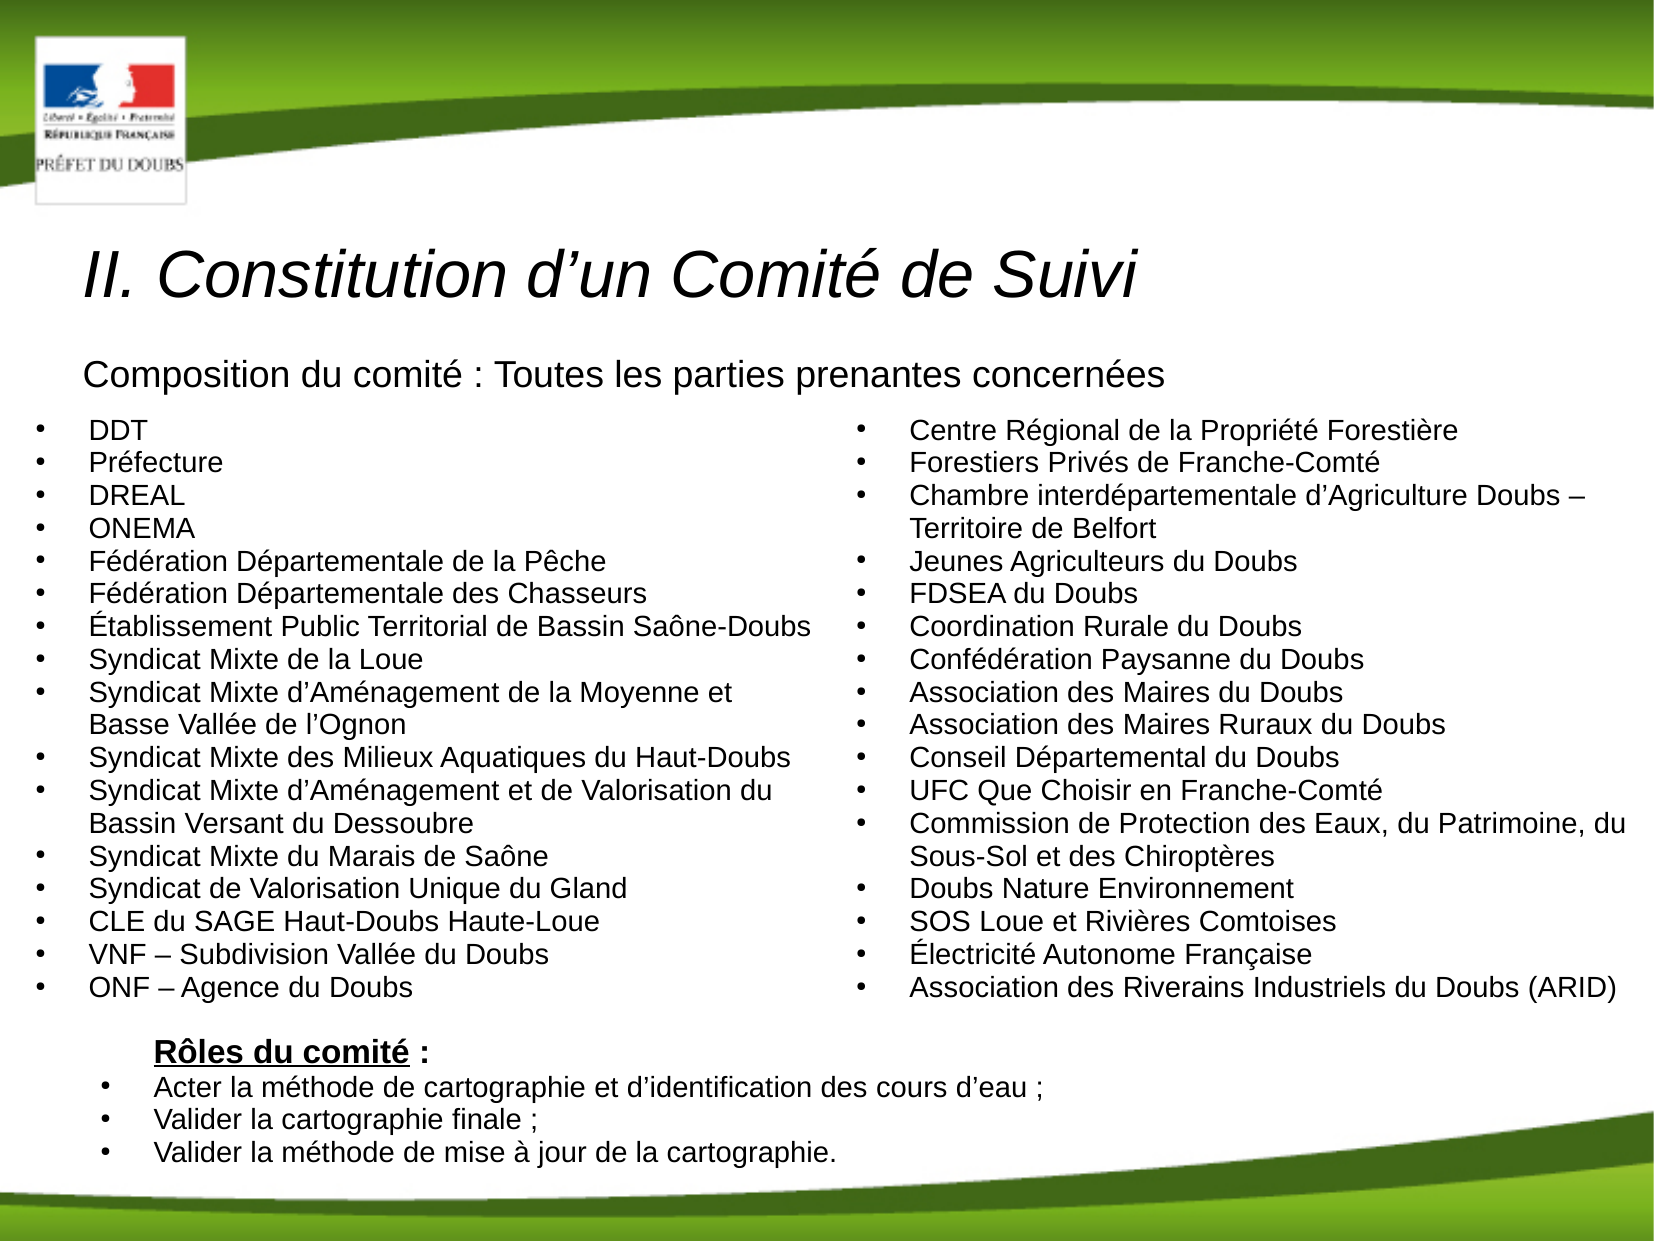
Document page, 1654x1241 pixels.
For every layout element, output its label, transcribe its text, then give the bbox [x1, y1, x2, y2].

list DDT Préfecture DREAL ONEMA Fédération Départementale de la Pêche Fédération Départementale des Chasseurs Établissement Public Territorial de Bassin Saône-Doubs Syndicat Mixte de la Loue Syndicat Mixte d’Aménagement de la Moyenne et Basse Vallée de l’Ognon Syndicat Mixte des Milieux Aquatiques du Haut-Doubs Syndicat Mixte d’Aménagement et de Valorisation du Bassin Versant du Dessoubre Syndicat Mixte du Marais de Saône Syndicat de Valorisation Unique du Gland CLE du SAGE Haut-Doubs Haute-Loue VNF – Subdivision Vallée du Doubs ONF – Agence du Doubs [17, 413, 815, 1004]
list Centre Régional de la Propriété Forestière Forestiers Privés de Franche-Comté Chambre interdépartementale d’Agriculture Doubs – Territoire de Belfort Jeunes Agriculteurs du Doubs FDSEA du Doubs Coordination Rurale du Doubs Confédération Paysanne du Doubs Association des Maires du Doubs Association des Maires Ruraux du Doubs Conseil Départemental du Doubs UFC Que Choisir en Franche-Comté Commission de Protection des Eaux, du Patrimoine, du Sous-Sol et des Chiroptères Doubs Nature Environnement SOS Loue et Rivières Comtoises Électricité Autonome Française Association des Riverains Industriels du Doubs (ARID) [838, 413, 1636, 1004]
list Rôles du comité : Acter la méthode de cartographie et d’identification des cours d’eau ; Valider la cartographie finale ; Valider la méthode de mise à jour de la cartographie. [82, 1033, 1571, 1182]
picture [0, 0, 1654, 1241]
title Constitution d’un Comité de Suivi Composition du comité : Toutes les parties prenantes concernées [82, 199, 1571, 359]
